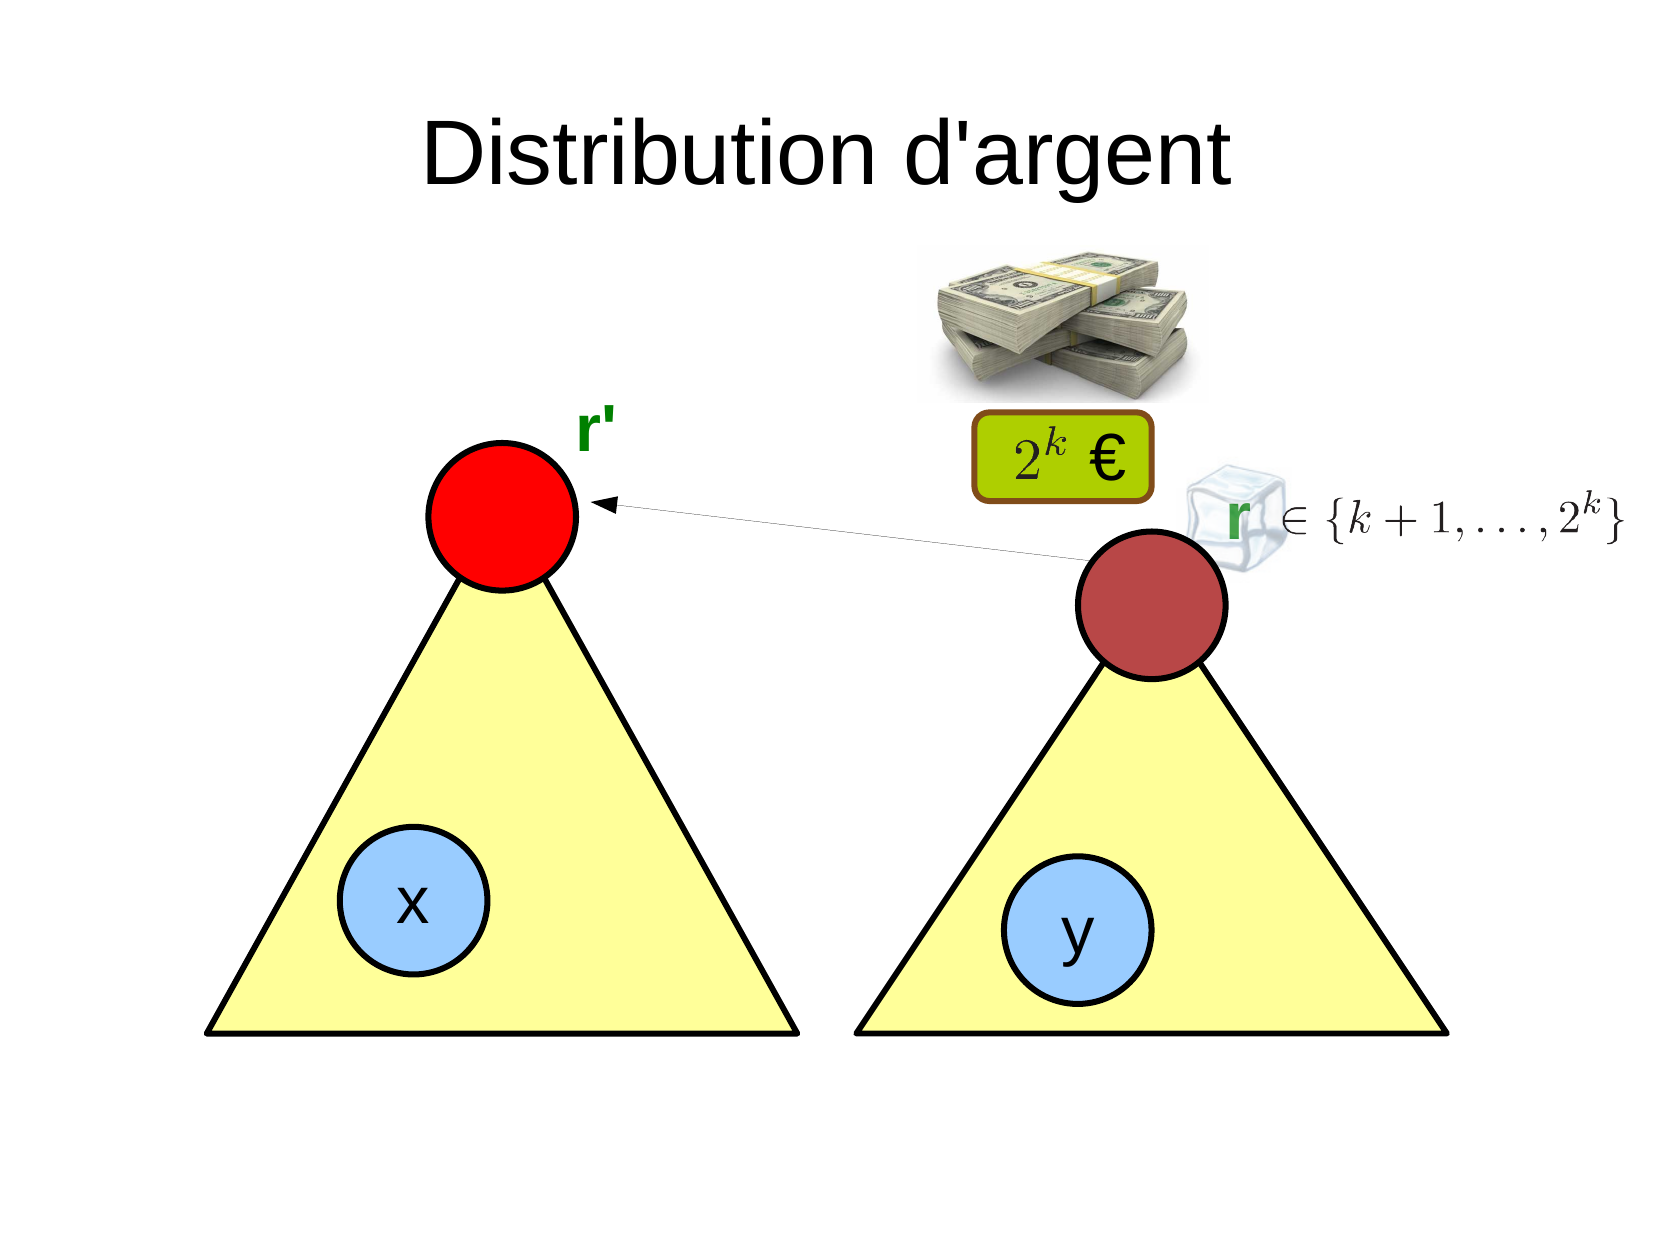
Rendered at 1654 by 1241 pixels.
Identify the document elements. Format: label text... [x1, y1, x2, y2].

text_box [974, 412, 1074, 502]
picture [1008, 422, 1074, 487]
text_box x [339, 826, 488, 975]
text_box [856, 531, 1447, 1034]
text_box r' [561, 383, 633, 474]
picture [917, 245, 1211, 403]
picture [1145, 437, 1642, 583]
title Distribution d'argent [82, 49, 1571, 257]
text_box [206, 442, 798, 1034]
text_box [1142, 413, 1152, 500]
text_box y [1003, 856, 1152, 1004]
text_box € [1074, 412, 1142, 502]
